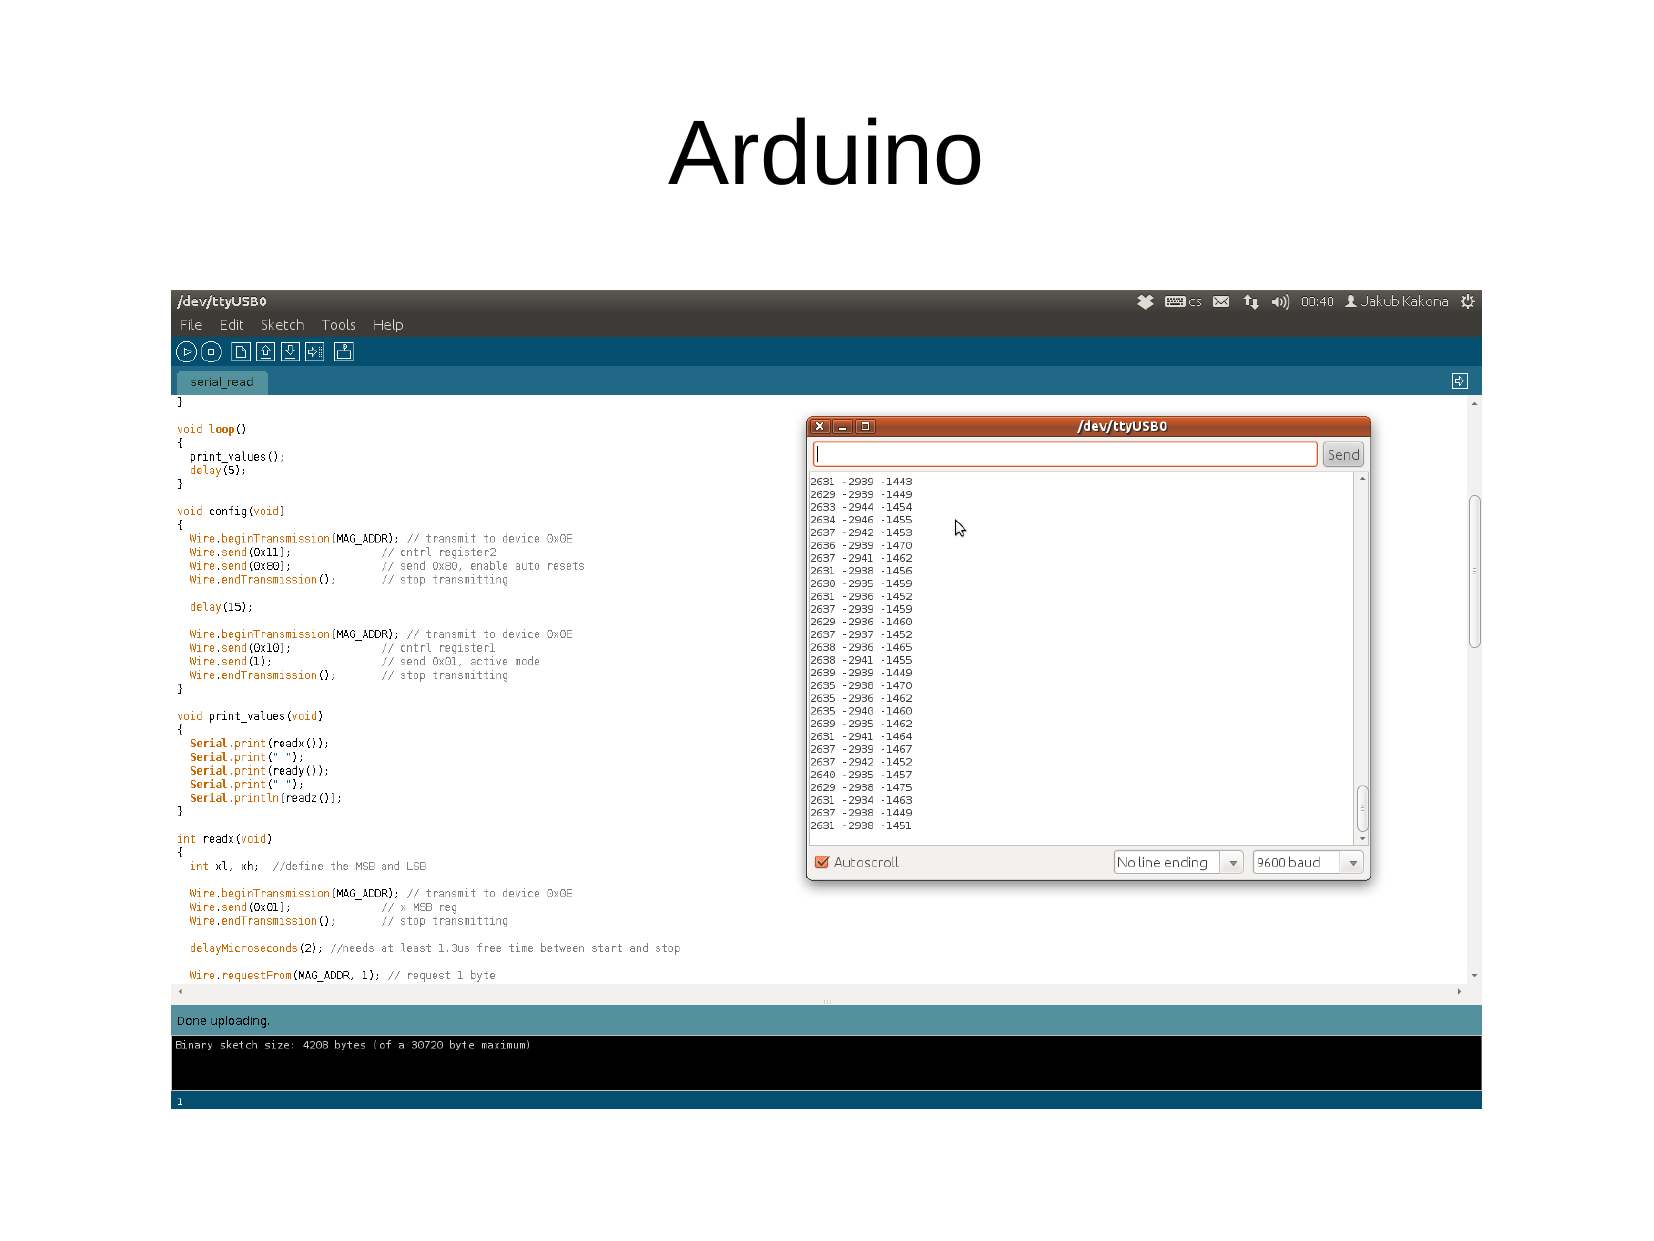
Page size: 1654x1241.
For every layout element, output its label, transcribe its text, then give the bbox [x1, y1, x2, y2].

picture [171, 290, 1482, 336]
picture [171, 367, 1482, 1090]
title Arduino [82, 49, 1571, 257]
